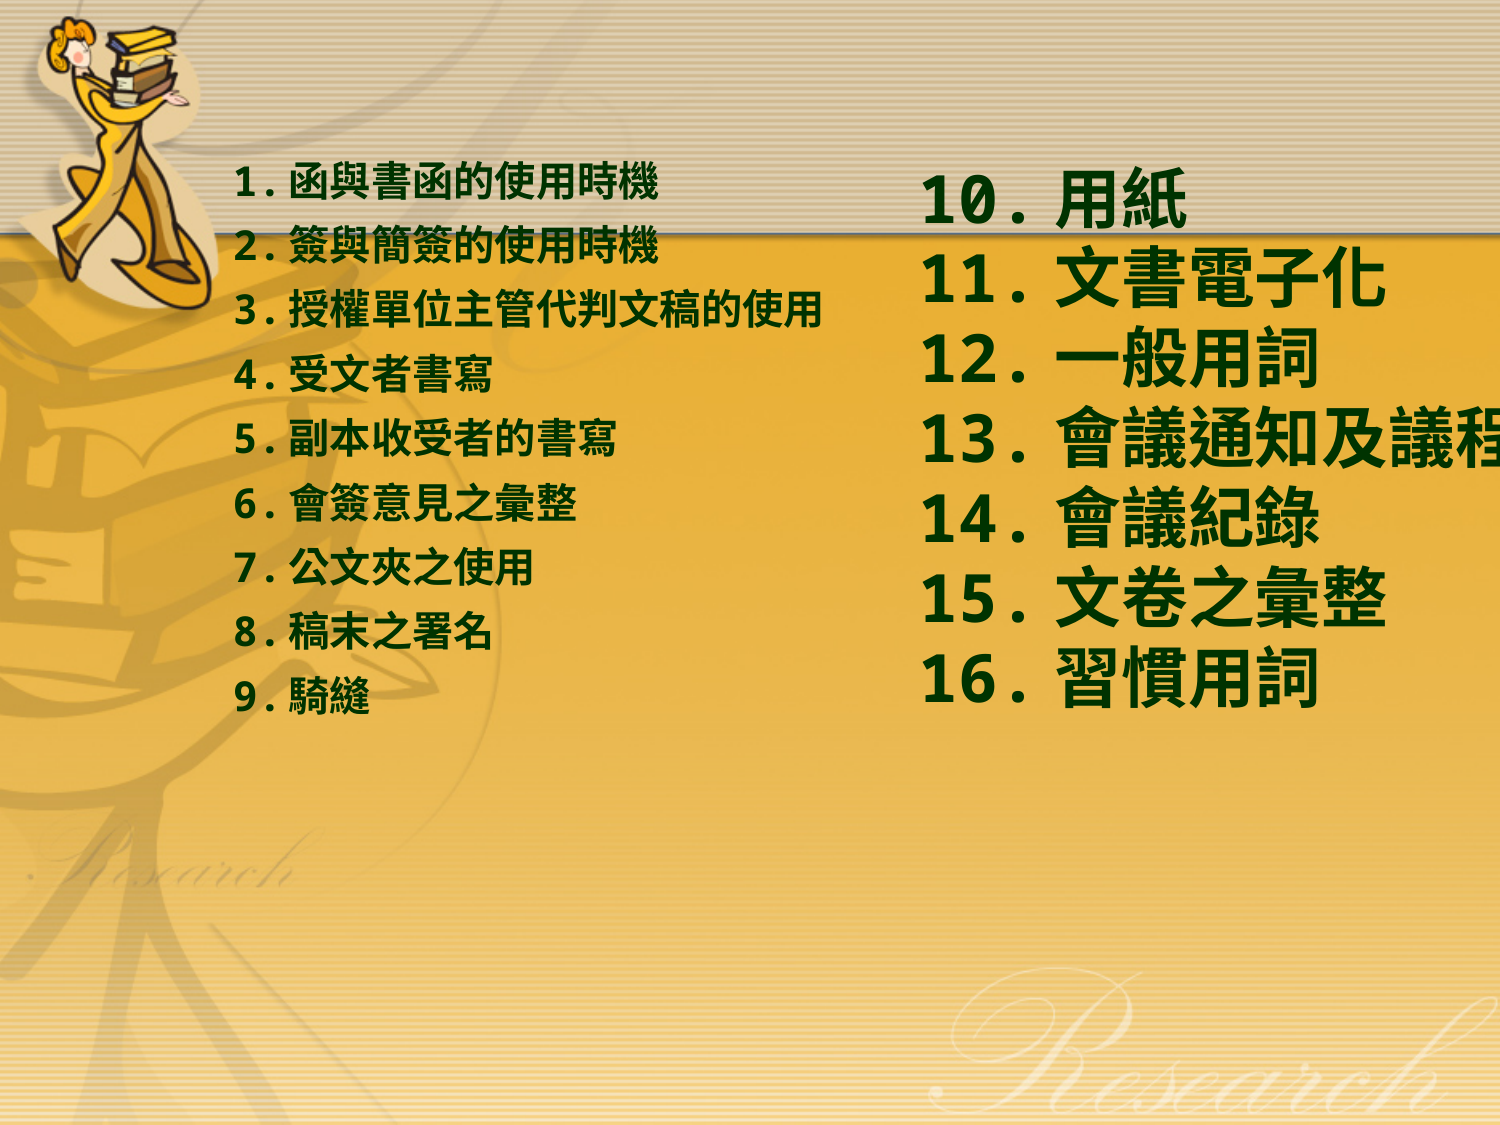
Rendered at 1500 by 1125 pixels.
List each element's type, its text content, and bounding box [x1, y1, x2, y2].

list 1.函與書函的使用時機 2.簽與簡簽的使用時機 3.授權單位主管代判文稿的使用 4.受文者書寫 5.副本收受者的書寫 6.會簽意見之彙整 7.公文夾之使用 8.稿末之署名 9.騎縫 [183, 160, 916, 728]
text_box 10.用紙 11.文書電子化 12.一般用詞 13.會議通知及議程 14.會議紀錄 15.文卷之彙整 16.習慣用詞 [904, 149, 1500, 724]
